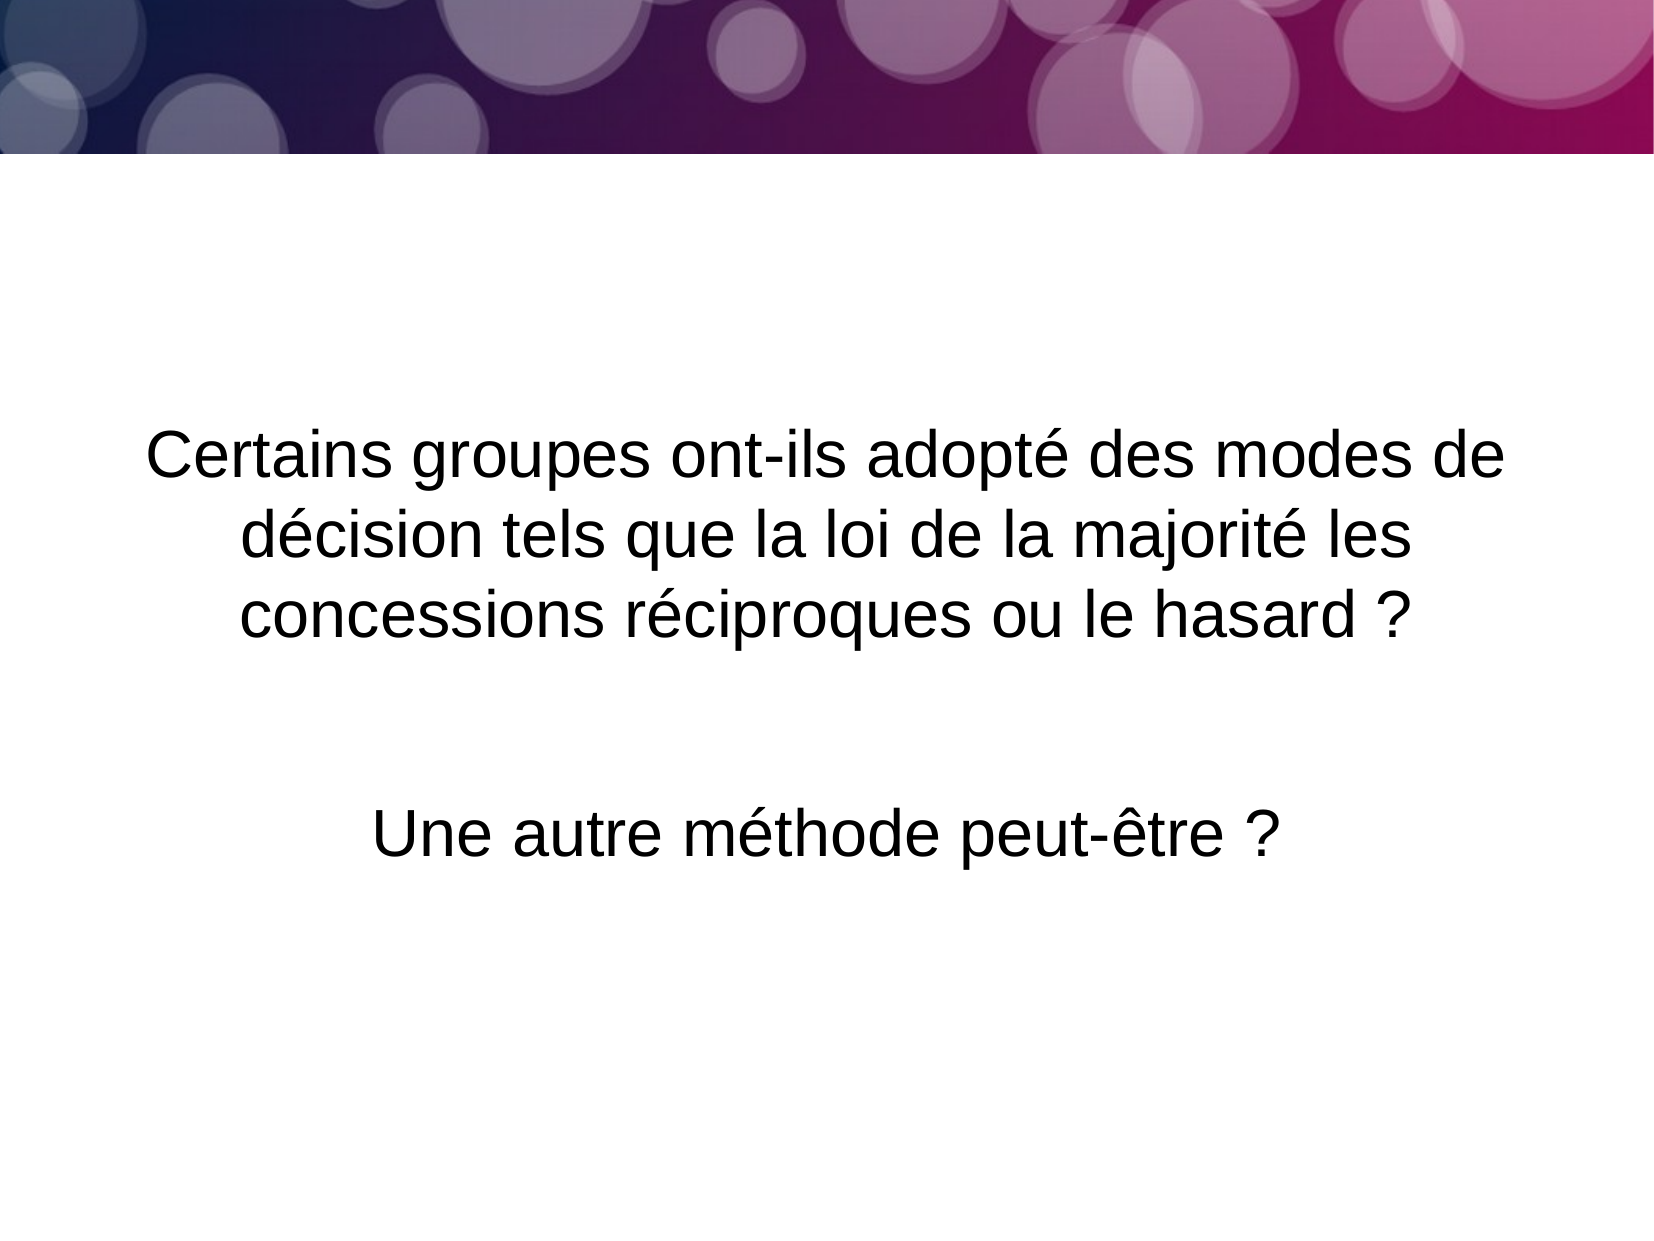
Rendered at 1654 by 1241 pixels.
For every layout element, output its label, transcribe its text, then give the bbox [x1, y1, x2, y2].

subtitle Certains groupes ont-ils adopté des modes de décision tels que la loi de la majorité les concessions réciproques ou le hasard ? Une autre méthode peut-être ? [82, 159, 1571, 955]
